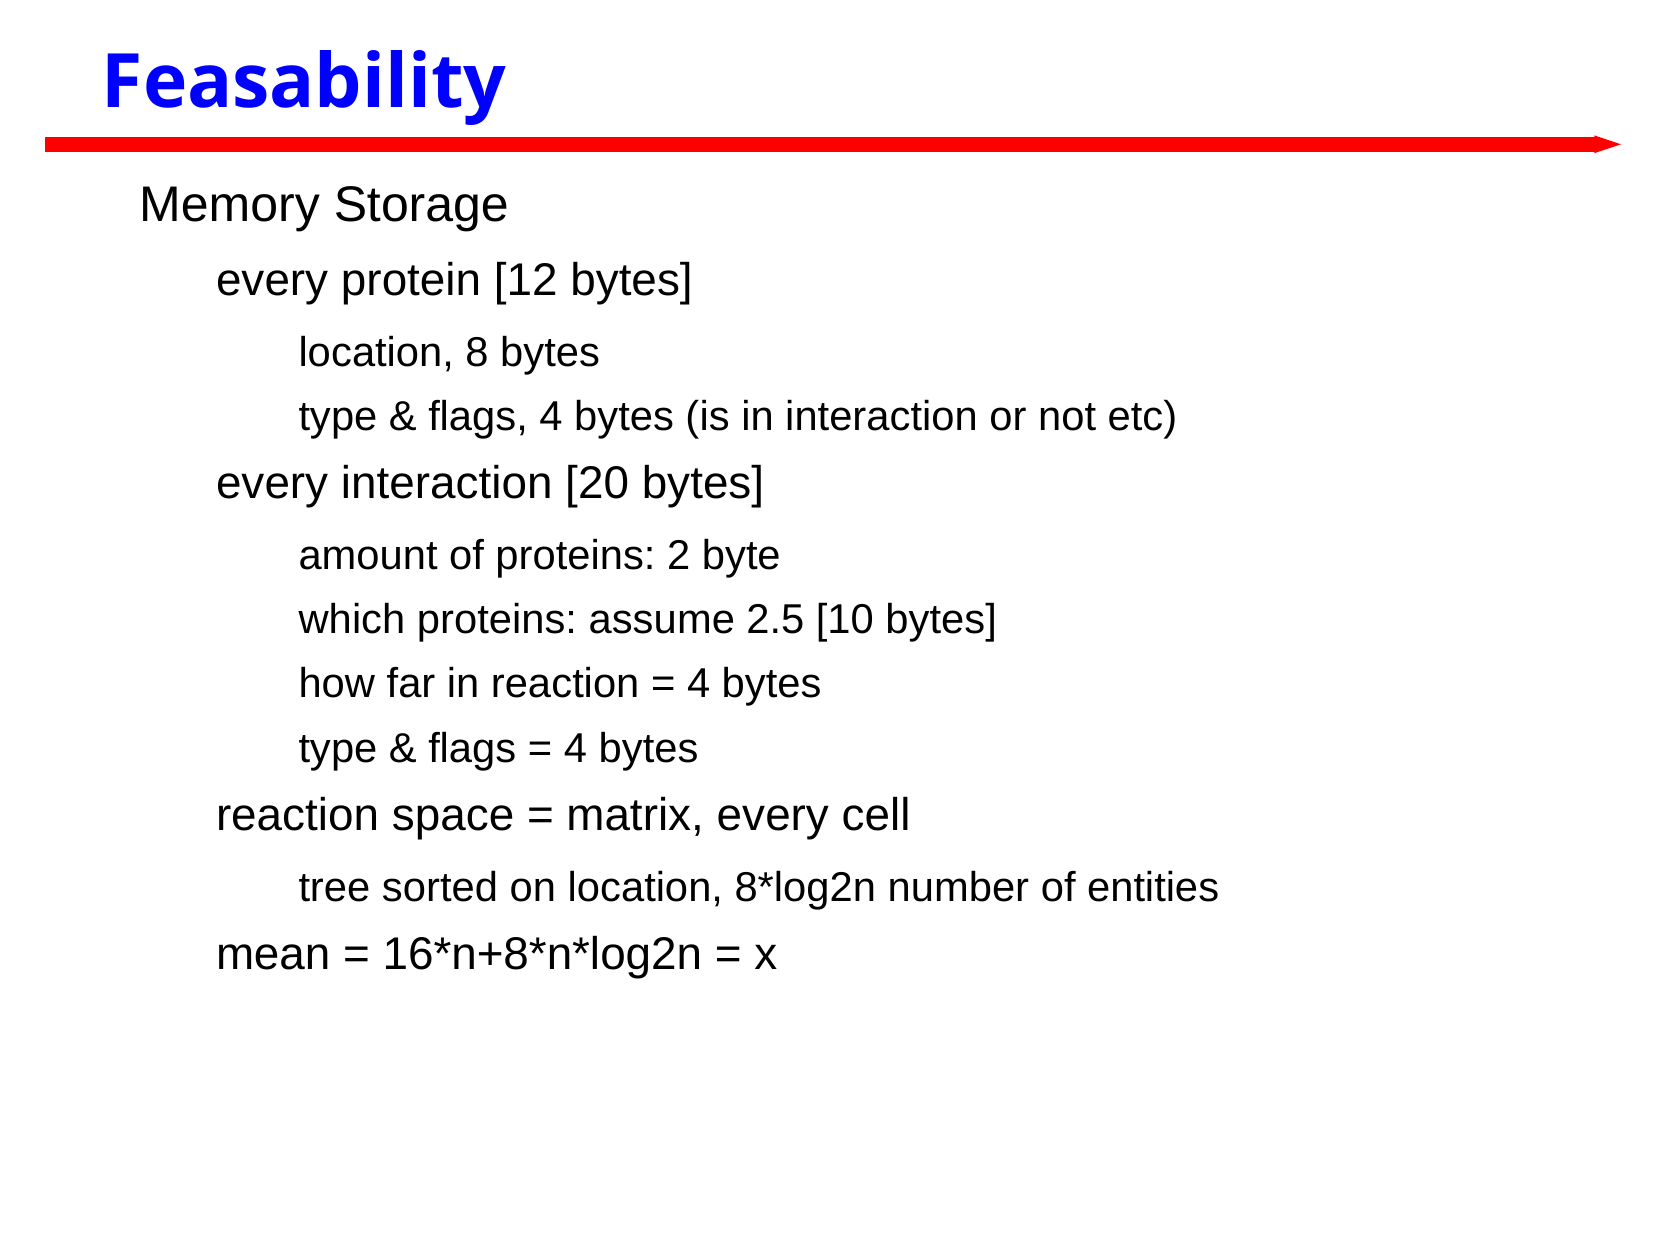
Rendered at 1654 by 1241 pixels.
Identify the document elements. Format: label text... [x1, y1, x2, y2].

list Memory Storage every protein [12 bytes] location, 8 bytes type & flags, 4 bytes (is in interaction or not etc) every interaction [20 bytes] amount of proteins: 2 byte which proteins: assume 2.5 [10 bytes] how far in reaction = 4 bytes type & flags = 4 bytes reaction space = matrix, every cell tree sorted on location, 8*log2n number of entities mean = 16*n+8*n*log2n = x [121, 175, 1534, 1174]
title Feasability [101, 27, 1514, 130]
